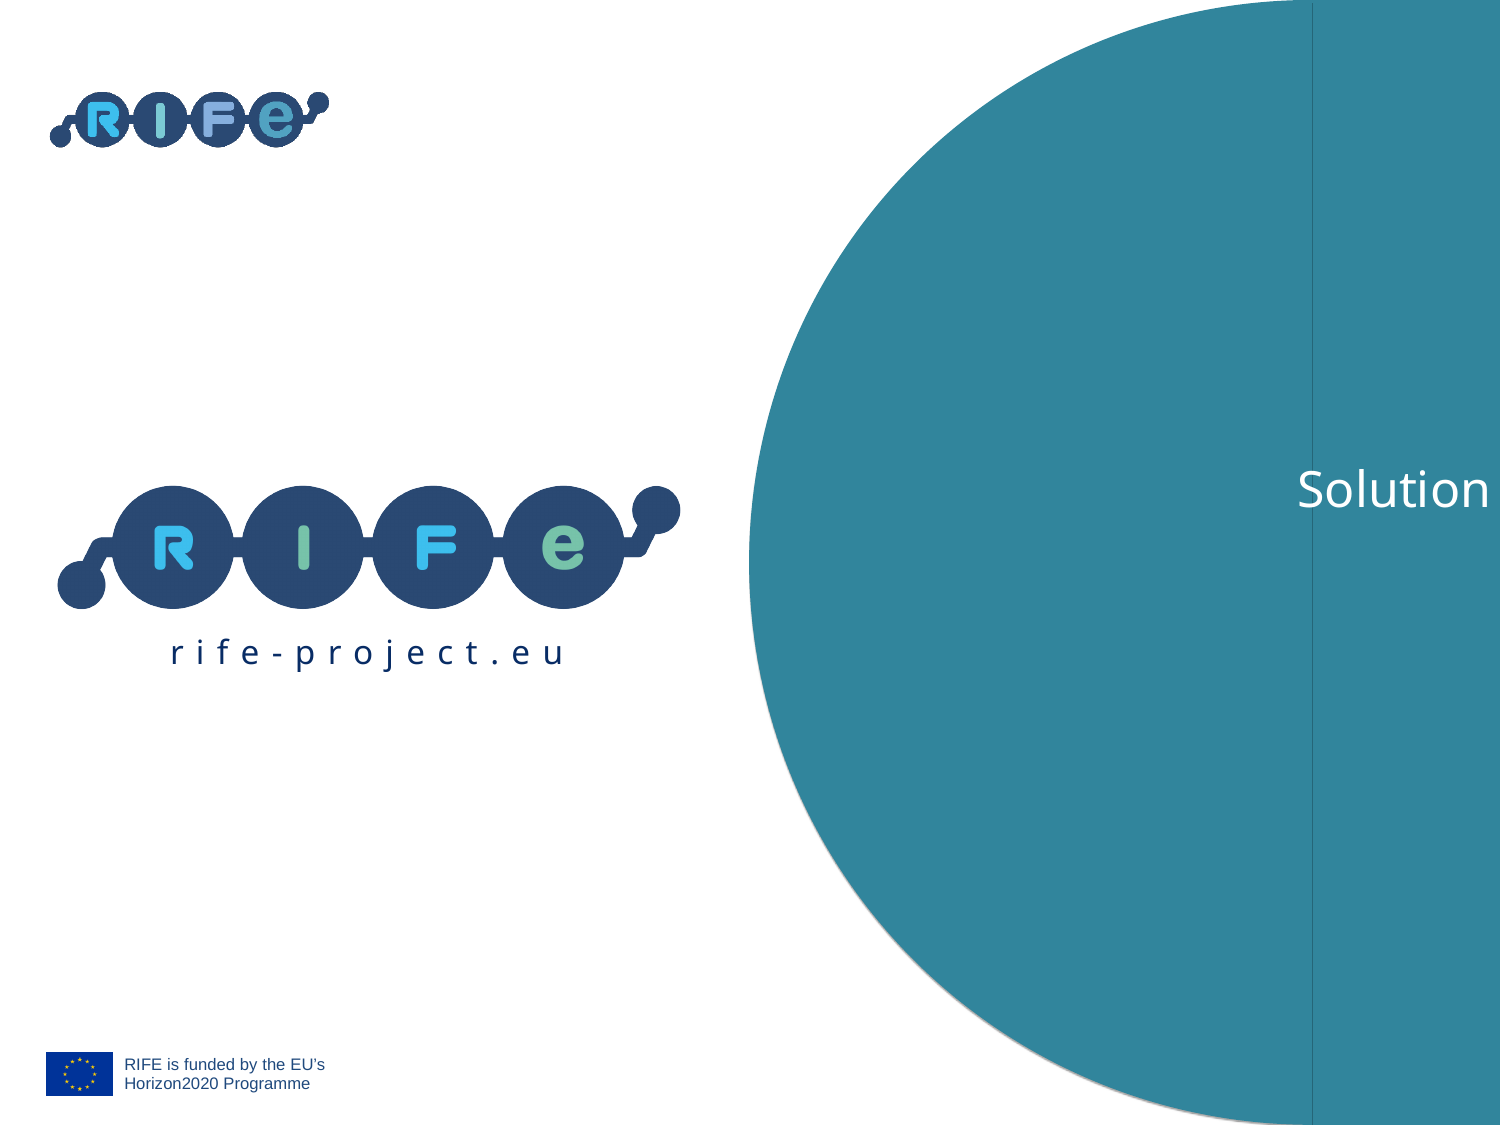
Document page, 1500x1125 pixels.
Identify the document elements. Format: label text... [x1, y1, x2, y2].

picture [0, 347, 791, 736]
text_box Solution [460, 450, 1500, 564]
picture [46, 1052, 113, 1096]
picture [0, 29, 382, 204]
